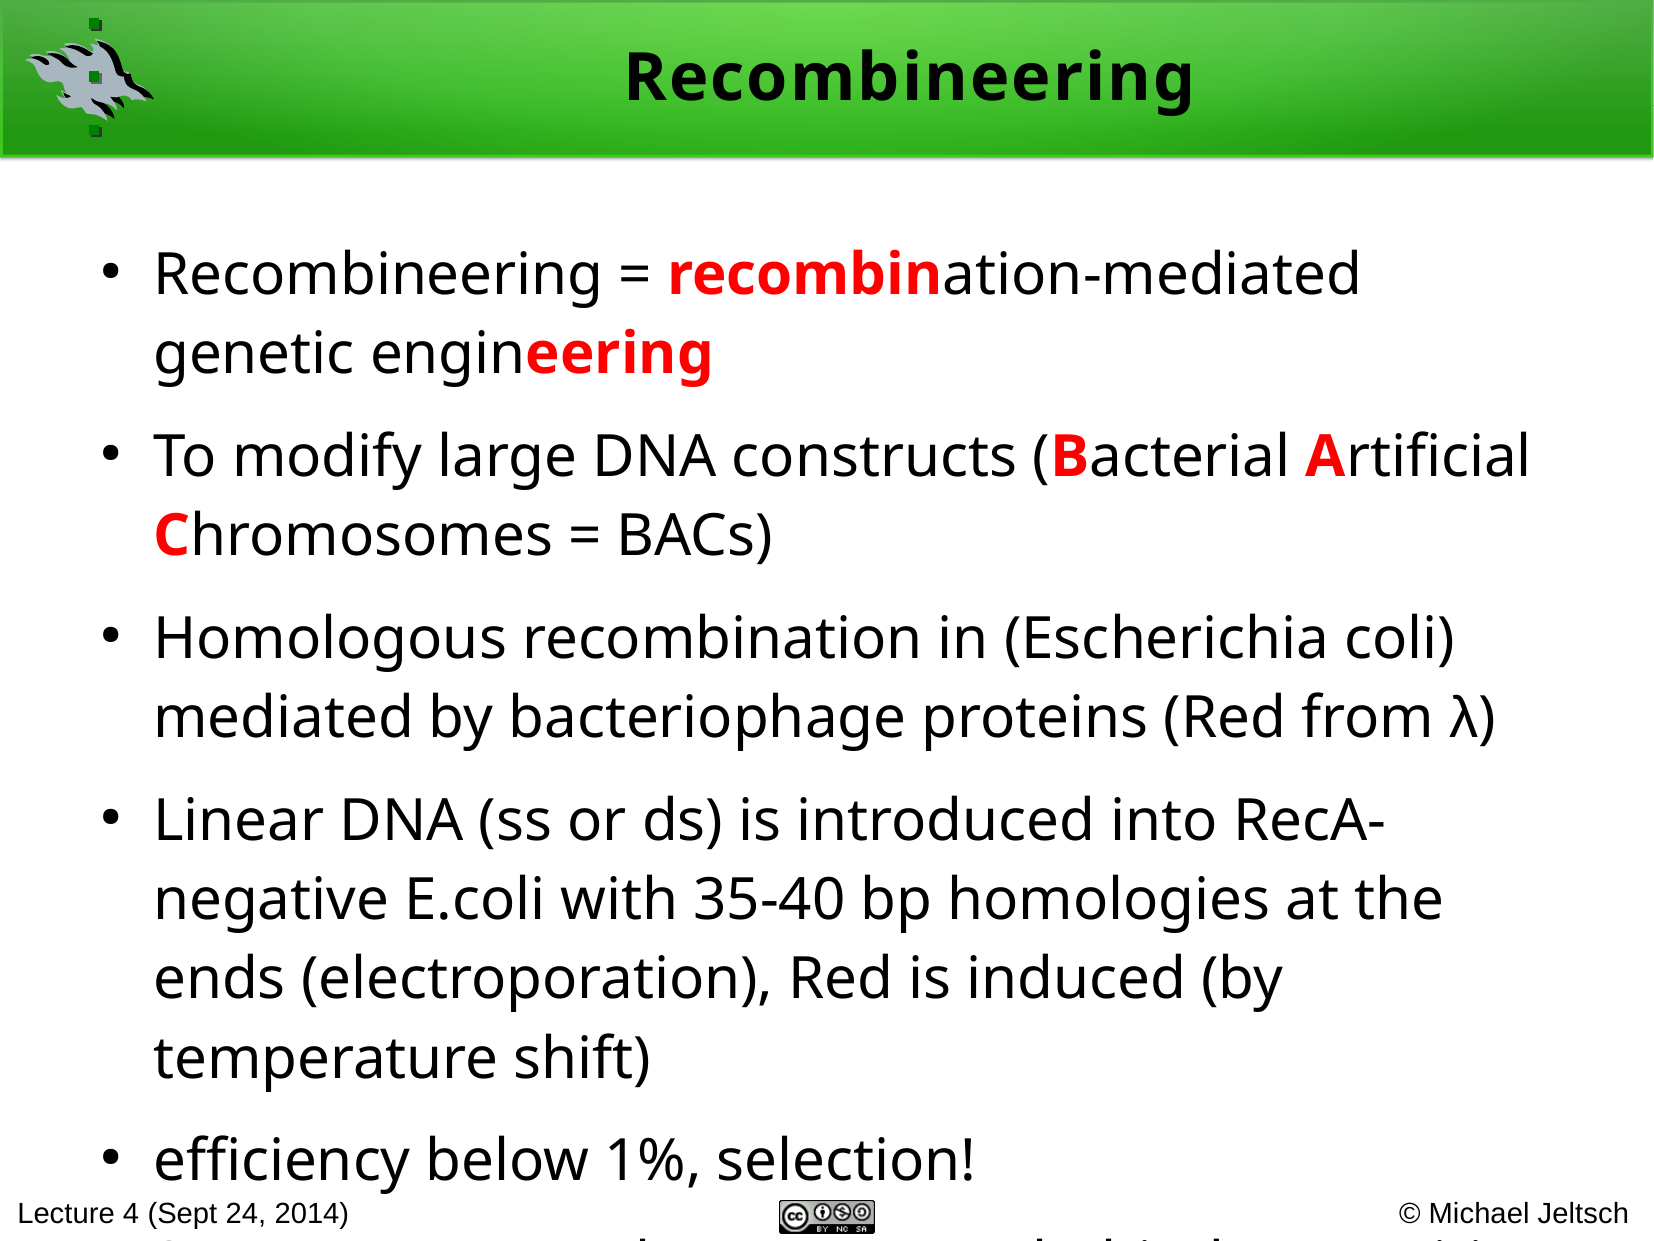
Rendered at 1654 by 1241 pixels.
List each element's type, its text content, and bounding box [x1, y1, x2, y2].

picture [779, 1200, 875, 1234]
title Recombineering [289, 30, 1531, 121]
list Recombineering = recombination-mediated genetic engineering To modify large DNA constructs (Bacterial Artificial Chromosomes = BACs) Homologous recombination in (Escherichia coli) mediated by bacteriophage proteins (Red from λ) Linear DNA (ss or ds) is introduced into RecA-negative E.coli with 35-40 bp homologies at the ends (electroporation), Red is induced (by temperature shift) efficiency below 1%, selection! 2-step process to leave no trace behind: 1. positive selction, 2. negative selection (SacB → sucrose-sensitivity, GalK → ) [82, 232, 1571, 1130]
